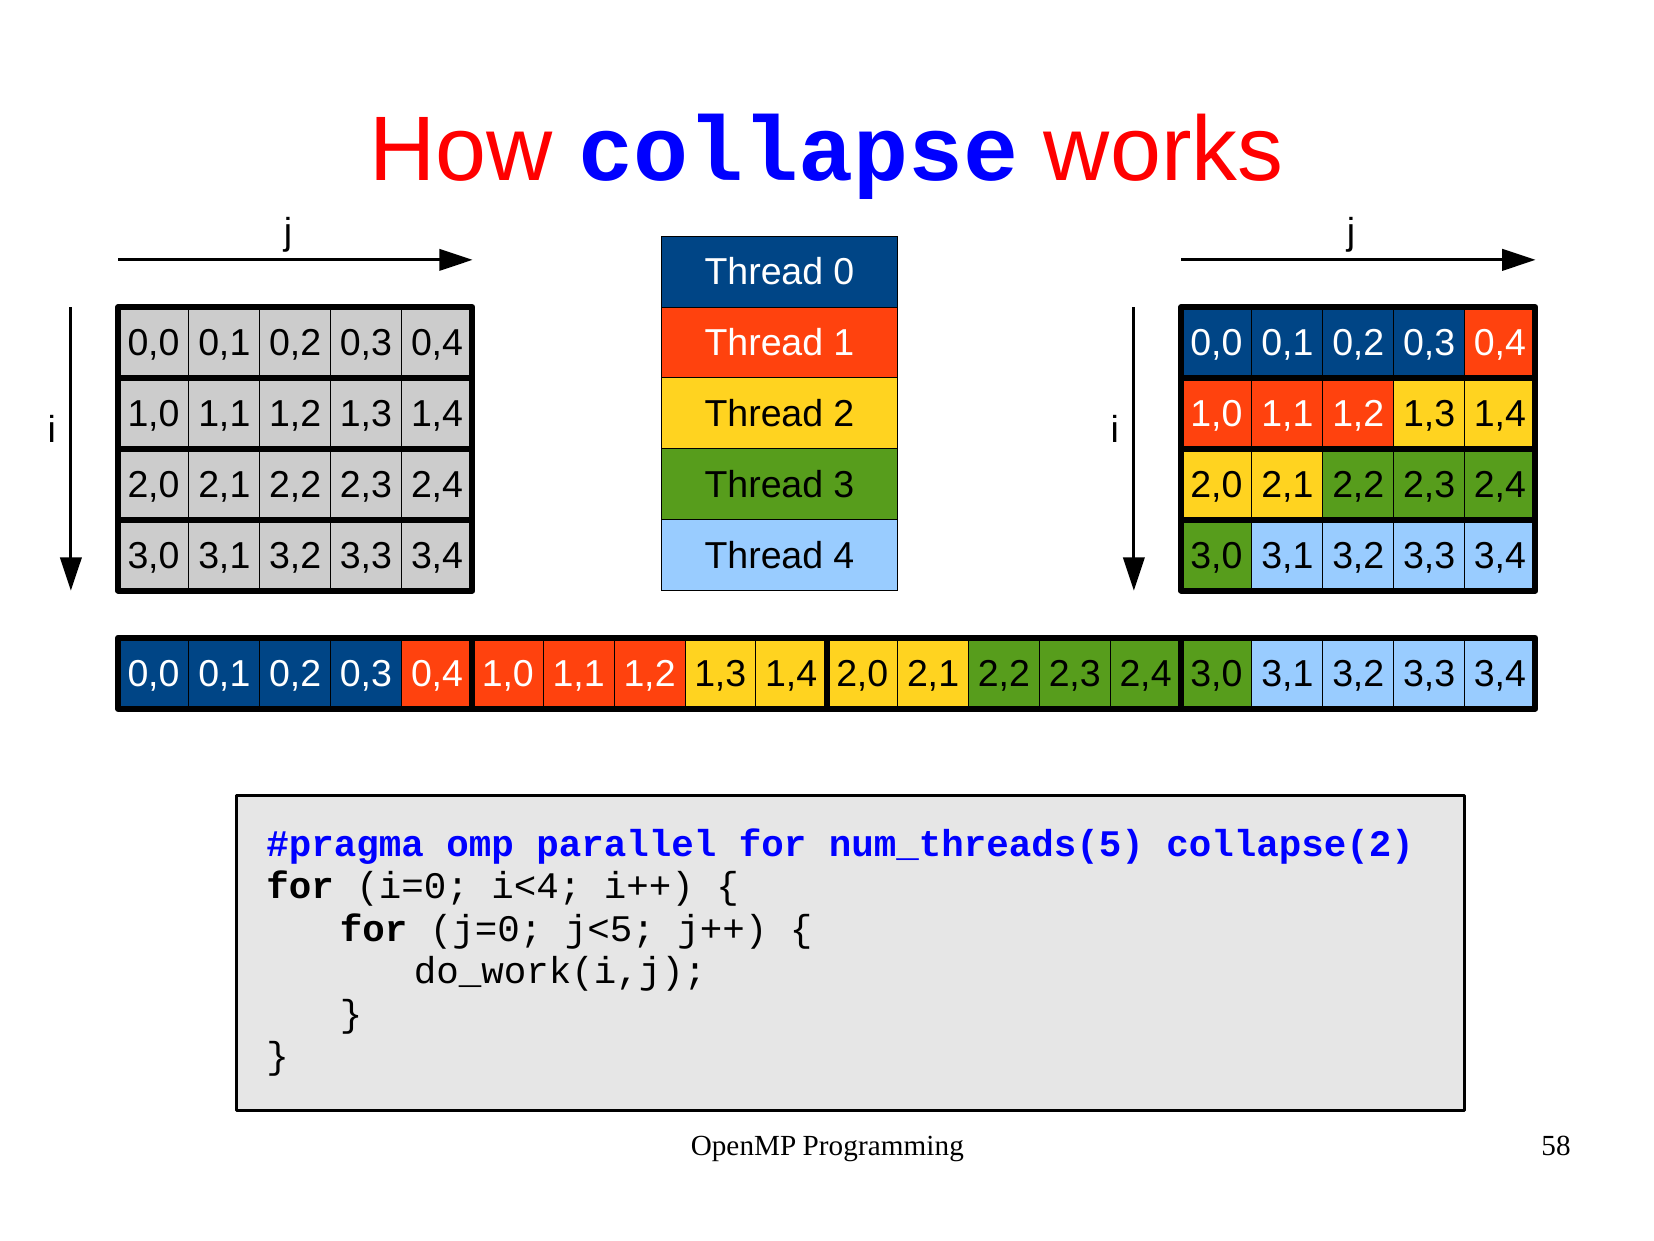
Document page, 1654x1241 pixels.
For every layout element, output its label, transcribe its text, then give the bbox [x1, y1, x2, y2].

text_box 3,4 [401, 523, 469, 588]
text_box 1,2 [259, 381, 330, 446]
text_box 0,2 [259, 641, 330, 706]
text_box 1,0 [1184, 381, 1251, 446]
text_box Thread 2 [661, 377, 898, 448]
text_box 0,4 [401, 641, 469, 706]
text_box 3,4 [1464, 523, 1532, 588]
text_box 2,4 [1110, 641, 1178, 706]
text_box 2,3 [330, 452, 401, 517]
text_box j [1332, 203, 1371, 260]
text_box 0,2 [1322, 310, 1393, 375]
text_box 0,0 [1184, 310, 1251, 375]
text_box 1,4 [1464, 381, 1532, 446]
text_box 1,2 [614, 641, 685, 706]
text_box 1,2 [1322, 381, 1393, 446]
text_box 0,1 [1251, 310, 1322, 375]
text_box 0,2 [259, 310, 330, 375]
text_box Thread 1 [661, 307, 898, 377]
text_box 0,3 [330, 641, 401, 706]
text_box 3,1 [188, 523, 259, 588]
text_box 2,4 [1464, 452, 1532, 517]
text_box 0,3 [1393, 310, 1464, 375]
text_box 3,2 [1322, 523, 1393, 588]
text_box 2,3 [1039, 641, 1110, 706]
text_box 1,0 [475, 641, 543, 706]
text_box Thread 0 [661, 236, 898, 307]
text_box 1,3 [1393, 381, 1464, 446]
text_box 3,1 [1251, 523, 1322, 588]
text_box 2,2 [968, 641, 1039, 706]
text_box 1,3 [330, 381, 401, 446]
text_box 1,1 [543, 641, 614, 706]
text_box 2,0 [830, 641, 897, 706]
title How collapse works [82, 49, 1571, 257]
text_box 3,3 [1393, 641, 1464, 706]
text_box #pragma omp parallel for num_threads(5) collapse(2) for (i=0; i<4; i++) { for (j=0; j<5; j++) { do_work(i,j); } } [236, 795, 1465, 1111]
text_box 3,3 [330, 523, 401, 588]
text_box 3,1 [1251, 641, 1322, 706]
text_box i [1095, 401, 1134, 459]
text_box 0,4 [1464, 310, 1532, 375]
text_box 3,3 [1393, 523, 1464, 588]
text_box 1,4 [401, 381, 469, 446]
text_box 1,1 [188, 381, 259, 446]
text_box 2,0 [121, 452, 188, 517]
text_box 2,1 [897, 641, 968, 706]
text_box 1,1 [1251, 381, 1322, 446]
text_box 1,0 [121, 381, 188, 446]
text_box i [32, 401, 71, 459]
text_box 2,3 [1393, 452, 1464, 517]
text_box Thread 3 [661, 448, 898, 519]
text_box Thread 4 [661, 519, 898, 591]
text_box 0,1 [188, 310, 259, 375]
text_box 2,1 [188, 452, 259, 517]
text_box j [269, 203, 308, 260]
text_box 2,4 [401, 452, 469, 517]
text_box 2,1 [1251, 452, 1322, 517]
text_box 0,0 [121, 641, 188, 706]
text_box 3,0 [121, 523, 188, 588]
text_box 1,4 [755, 641, 824, 706]
text_box 3,4 [1464, 641, 1532, 706]
text_box 0,4 [401, 310, 469, 375]
text_box 0,3 [330, 310, 401, 375]
text_box 2,0 [1184, 452, 1251, 517]
text_box 2,2 [1322, 452, 1393, 517]
text_box 0,0 [121, 310, 188, 375]
text_box 0,1 [188, 641, 259, 706]
text_box 3,2 [1322, 641, 1393, 706]
text_box 3,0 [1184, 641, 1251, 706]
text_box 3,0 [1184, 523, 1251, 588]
text_box 1,3 [685, 641, 755, 706]
text_box 3,2 [259, 523, 330, 588]
text_box 2,2 [259, 452, 330, 517]
